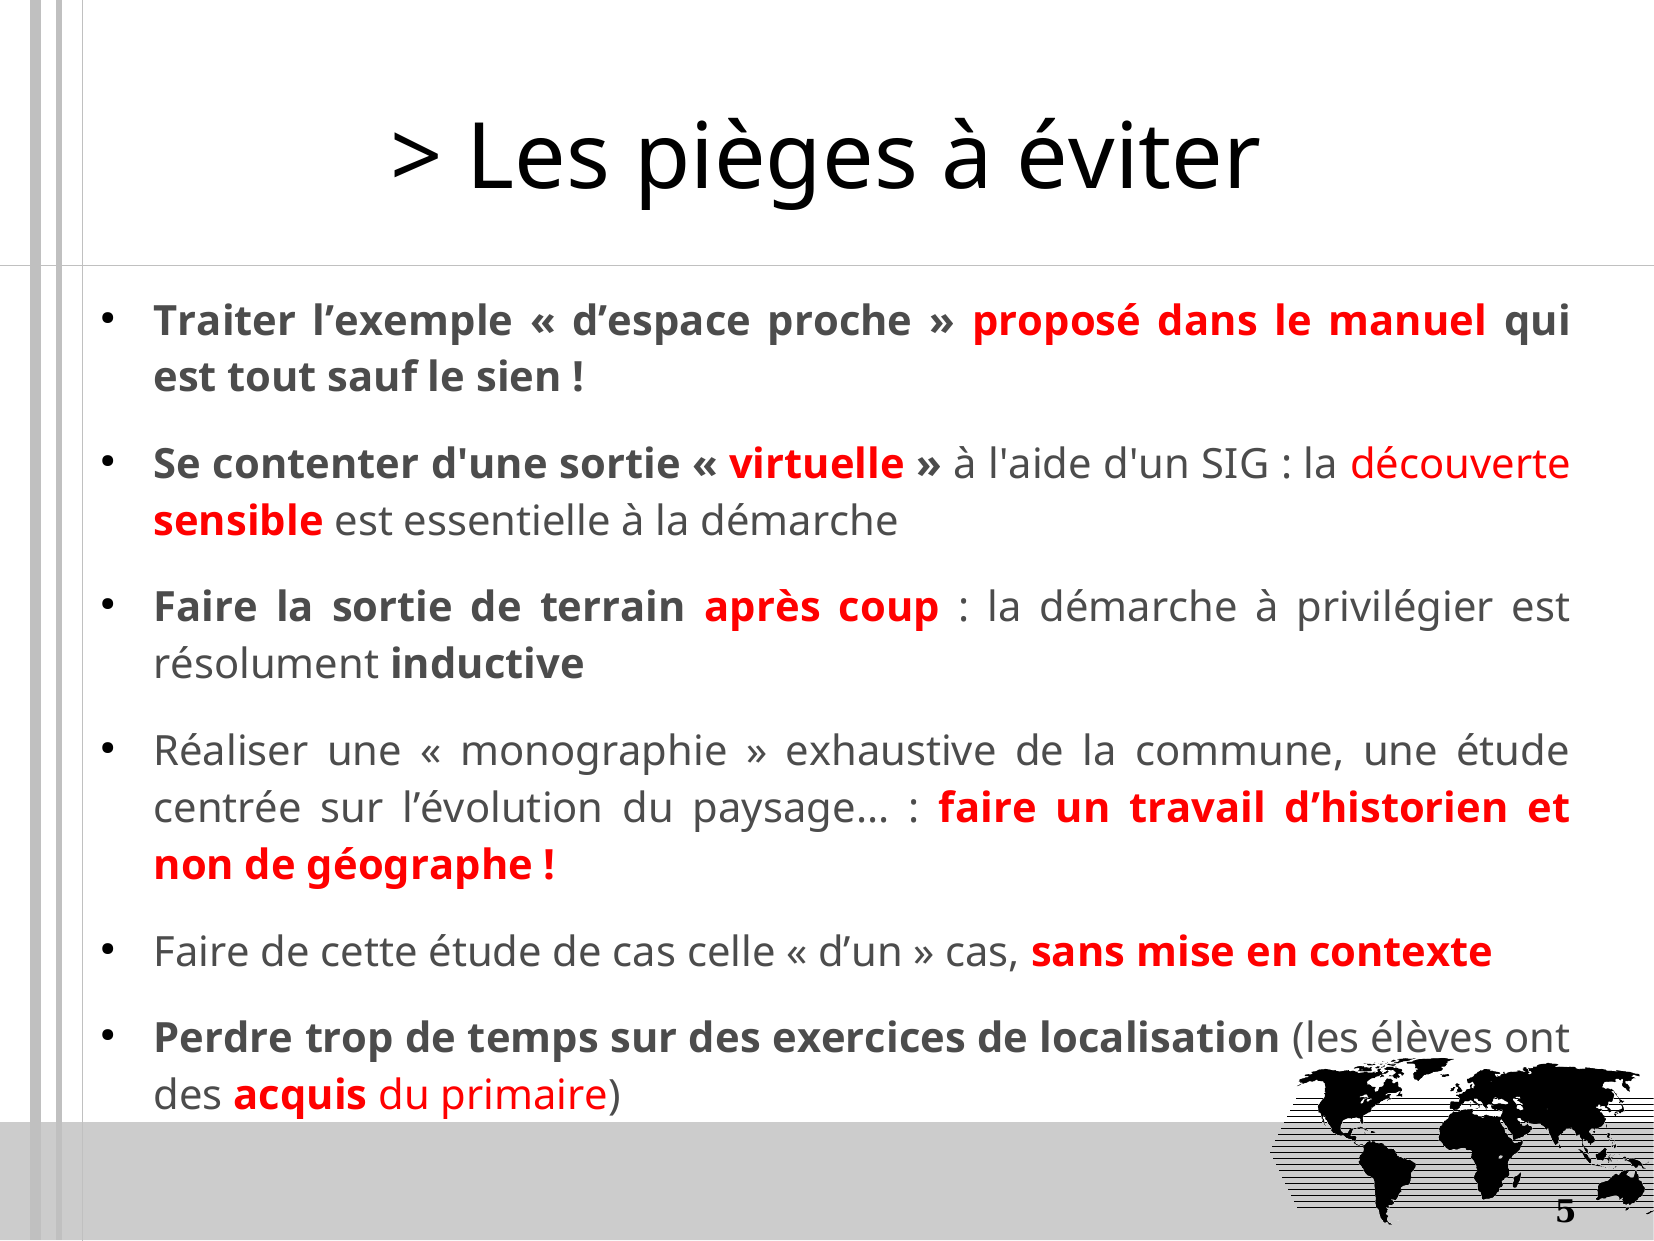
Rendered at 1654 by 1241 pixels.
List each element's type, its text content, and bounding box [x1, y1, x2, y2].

picture [1293, 1054, 1654, 1235]
list Traiter l’exemple « d’espace proche » proposé dans le manuel qui est tout sauf le sien ! Se contenter d'une sortie « virtuelle » à l'aide d'un SIG : la découverte sensible est essentielle à la démarche Faire la sortie de terrain après coup : la démarche à privilégier est résolument inductive Réaliser une « monographie » exhaustive de la commune, une étude centrée sur l’évolution du paysage... : faire un travail d’historien et non de géographe ! Faire de cette étude de cas celle « d’un » cas, sans mise en contexte Perdre trop de temps sur des exercices de localisation (les élèves ont des acquis du primaire) [82, 290, 1571, 1109]
title > Les pièges à éviter [82, 49, 1571, 257]
